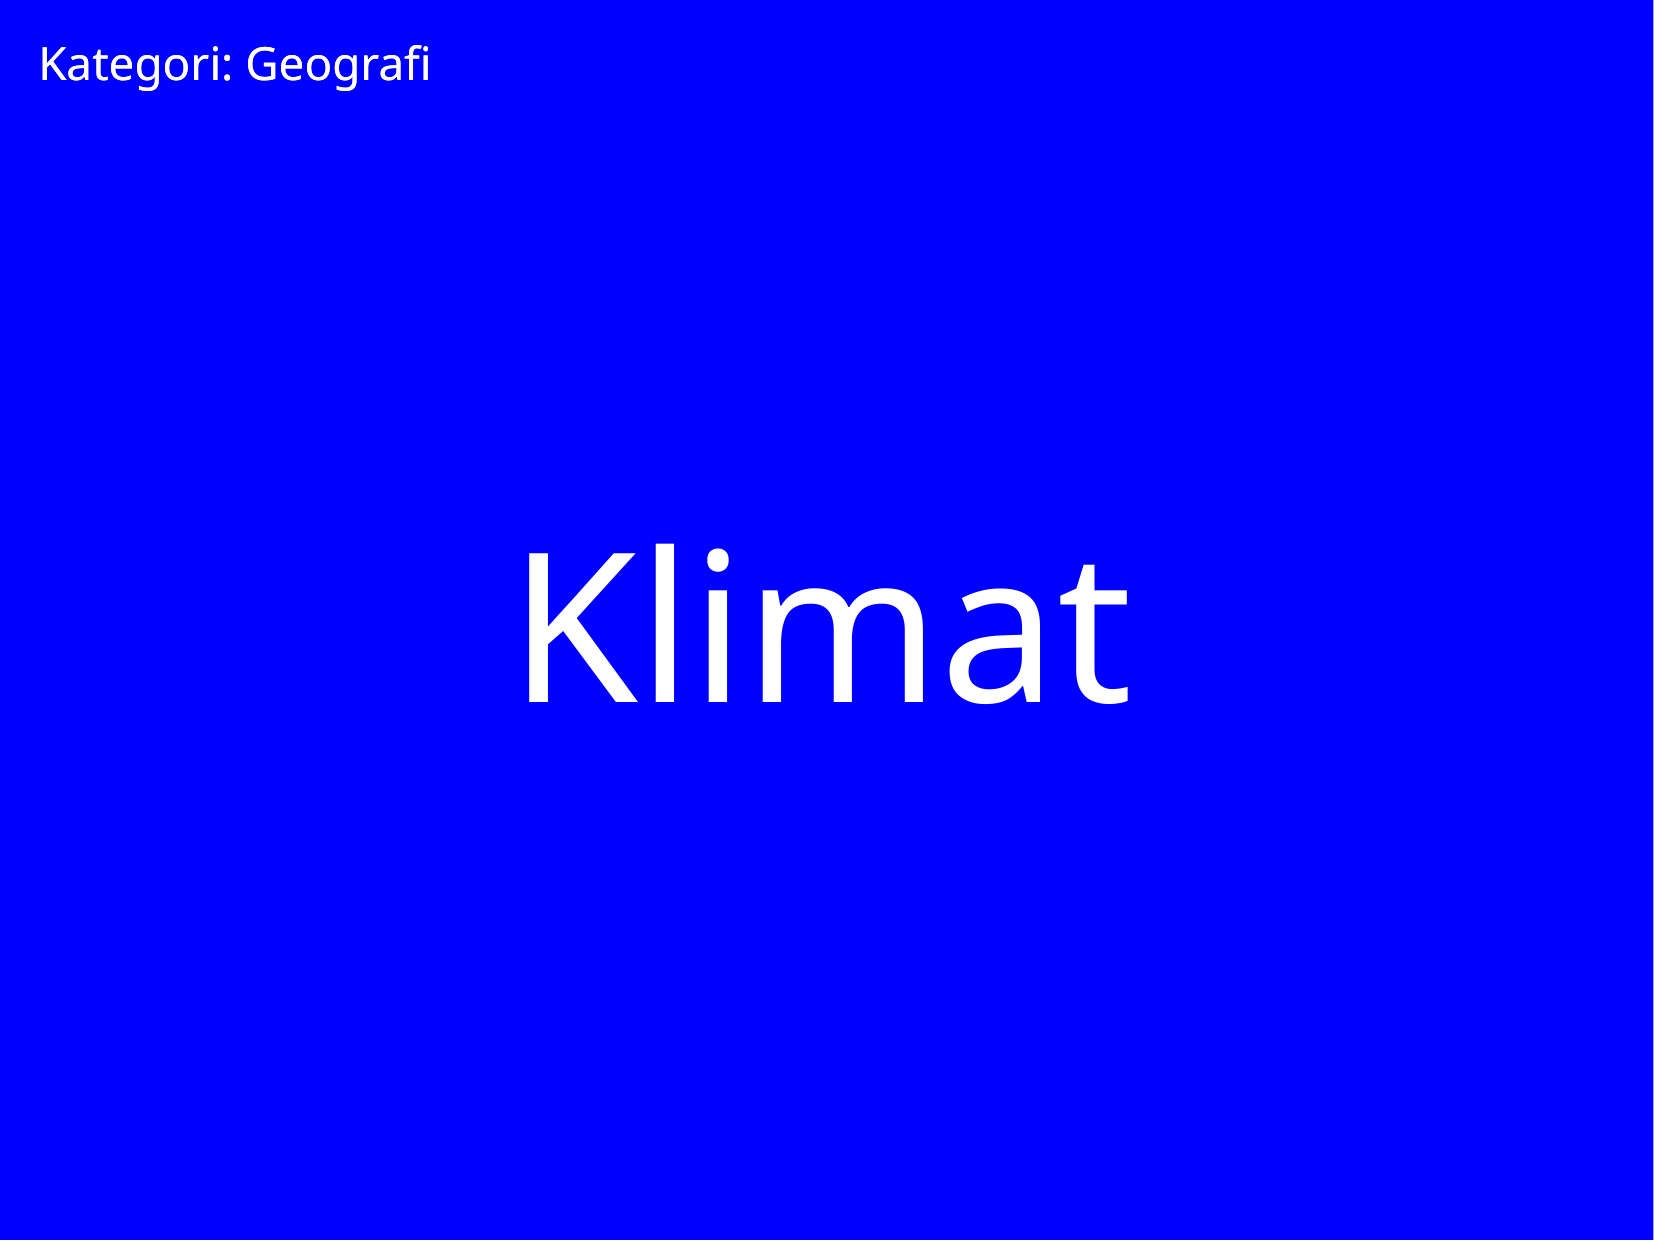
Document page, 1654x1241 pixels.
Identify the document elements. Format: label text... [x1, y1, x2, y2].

text_box Klimat [283, 472, 1359, 765]
text_box Kategori: Geografi [23, 23, 579, 100]
